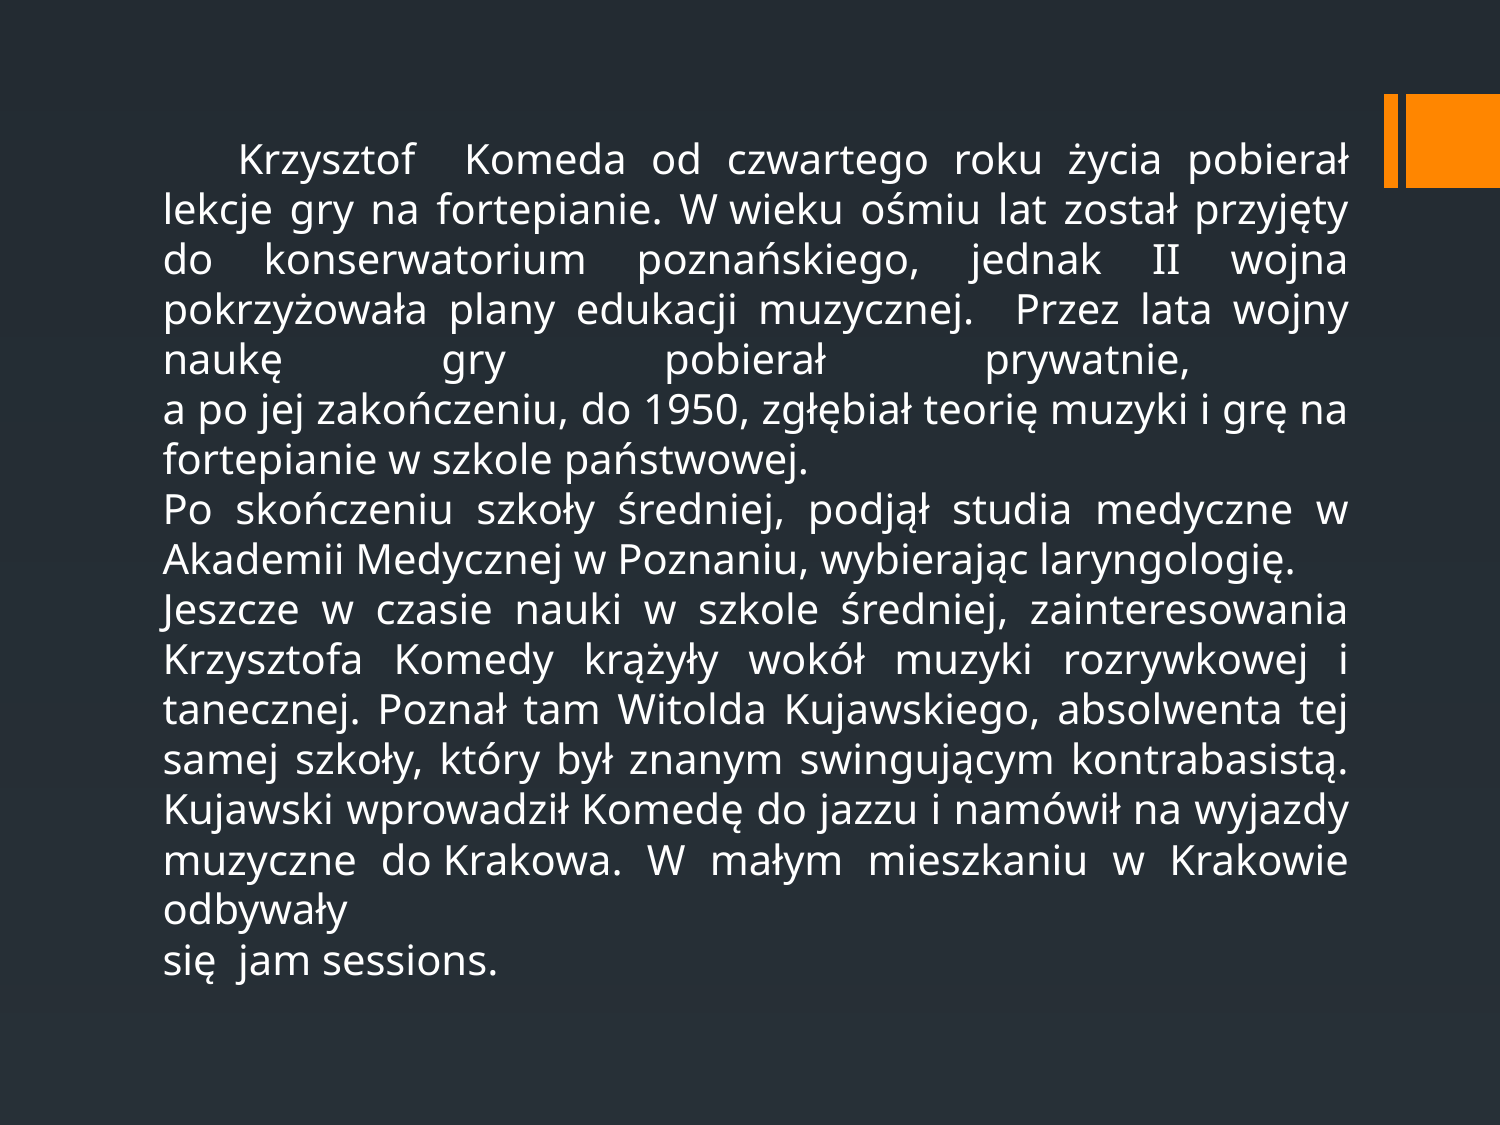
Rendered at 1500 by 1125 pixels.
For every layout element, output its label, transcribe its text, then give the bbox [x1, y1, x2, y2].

text_box Krzysztof Komeda od czwartego roku życia pobierał lekcje gry na fortepianie. W wieku ośmiu lat został przyjęty do konserwatorium poznańskiego, jednak II wojna pokrzyżowała plany edukacji muzycznej. Przez lata wojny naukę gry pobierał prywatnie, a po jej zakończeniu, do 1950, zgłębiał teorię muzyki i grę na fortepianie w szkole państwowej. Po skończeniu szkoły średniej, podjął studia medyczne w Akademii Medycznej w Poznaniu, wybierając laryngologię. Jeszcze w czasie nauki w szkole średniej, zainteresowania Krzysztofa Komedy krążyły wokół muzyki rozrywkowej i tanecznej. Poznał tam Witolda Kujawskiego, absolwenta tej samej szkoły, który był znanym swingującym kontrabasistą. Kujawski wprowadził Komedę do jazzu i namówił na wyjazdy muzyczne do Krakowa. W małym mieszkaniu w Krakowie odbywały się jam sessions. [148, 125, 1364, 991]
